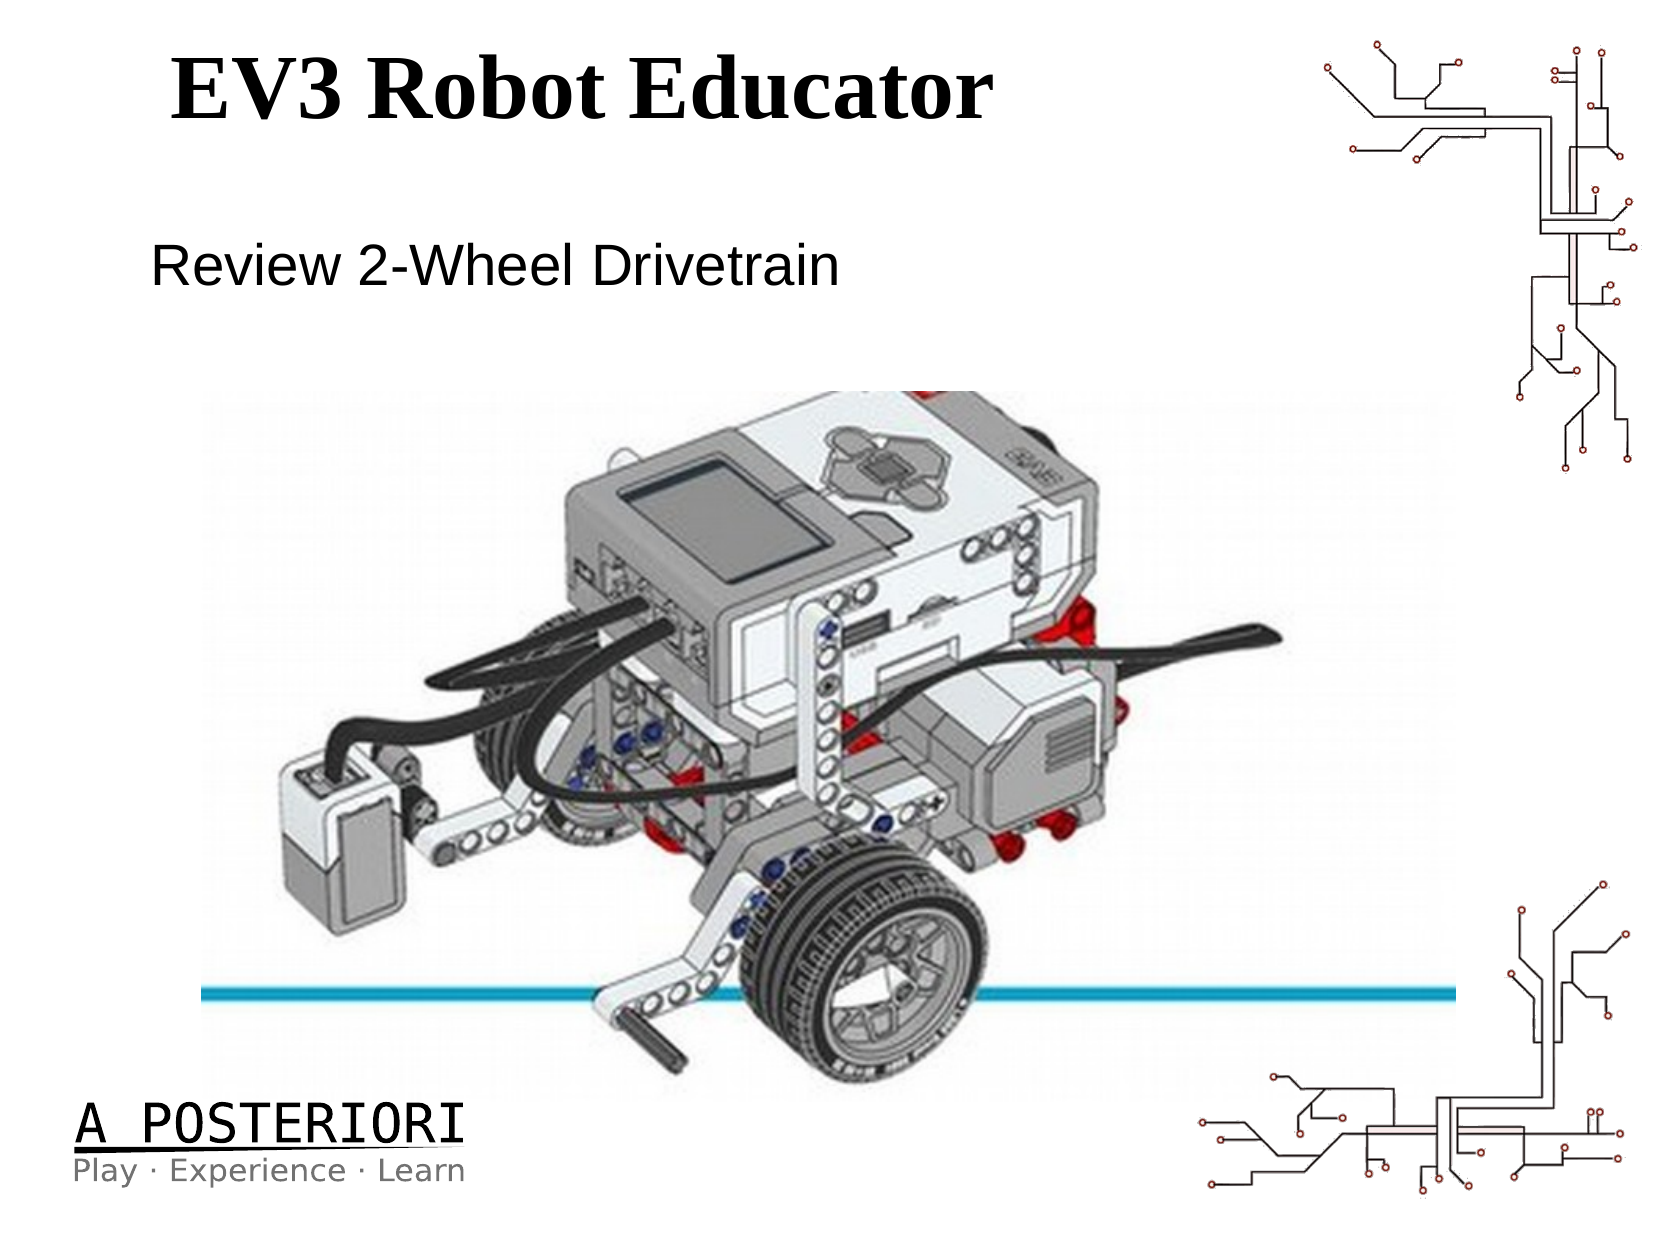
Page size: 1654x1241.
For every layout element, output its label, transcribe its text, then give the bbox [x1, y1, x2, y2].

title EV3 Robot Educator [11, 10, 1156, 166]
text_box Review 2-Wheel Drivetrain [135, 225, 886, 370]
picture [73, 35, 1643, 1201]
